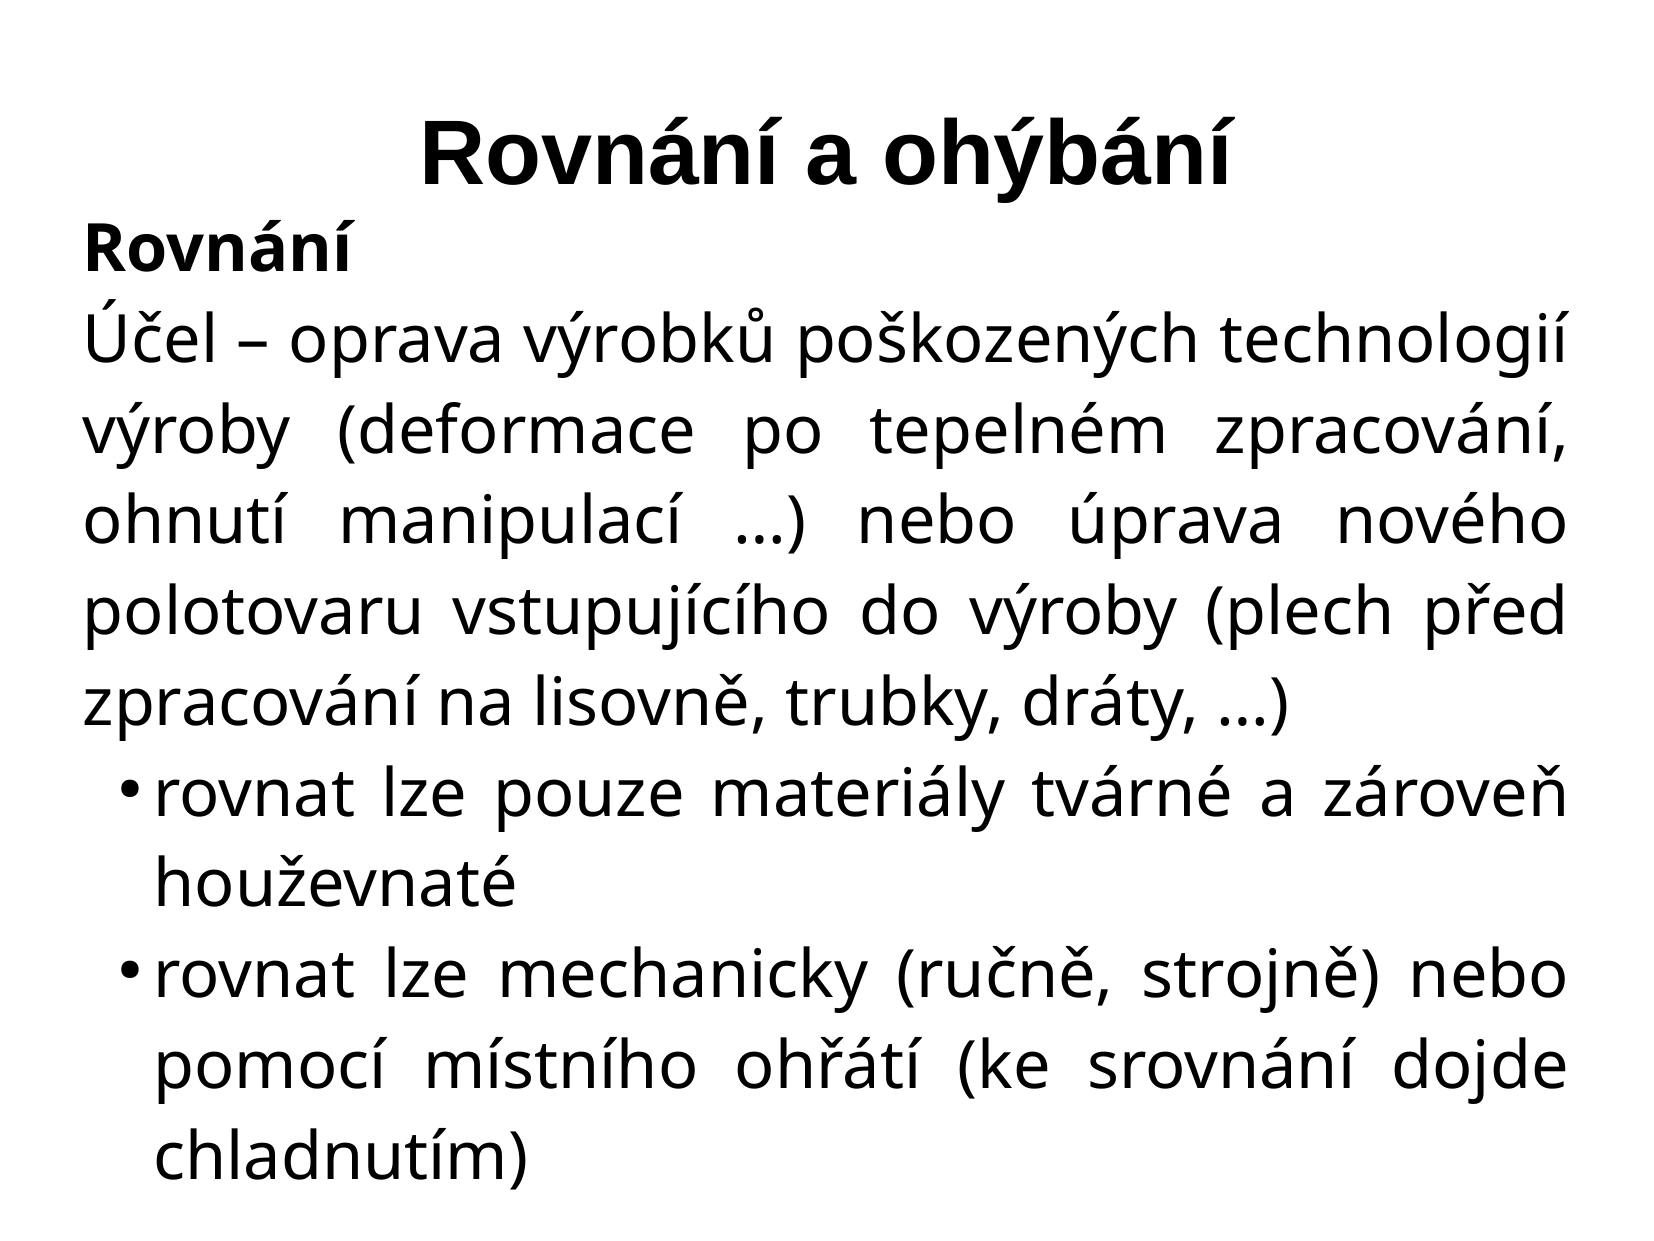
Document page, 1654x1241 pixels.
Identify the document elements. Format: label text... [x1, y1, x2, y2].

title Rovnání a ohýbání [82, 49, 1571, 257]
subtitle Rovnání Účel – oprava výrobků poškozených technologií výroby (deformace po tepelném zpracování, ohnutí manipulací …) nebo úprava nového polotovaru vstupujícího do výroby (plech před zpracování na lisovně, trubky, dráty, …) rovnat lze pouze materiály tvárné a zároveň houževnaté rovnat lze mechanicky (ručně, strojně) nebo pomocí místního ohřátí (ke srovnání dojde chladnutím) [82, 272, 1571, 1126]
